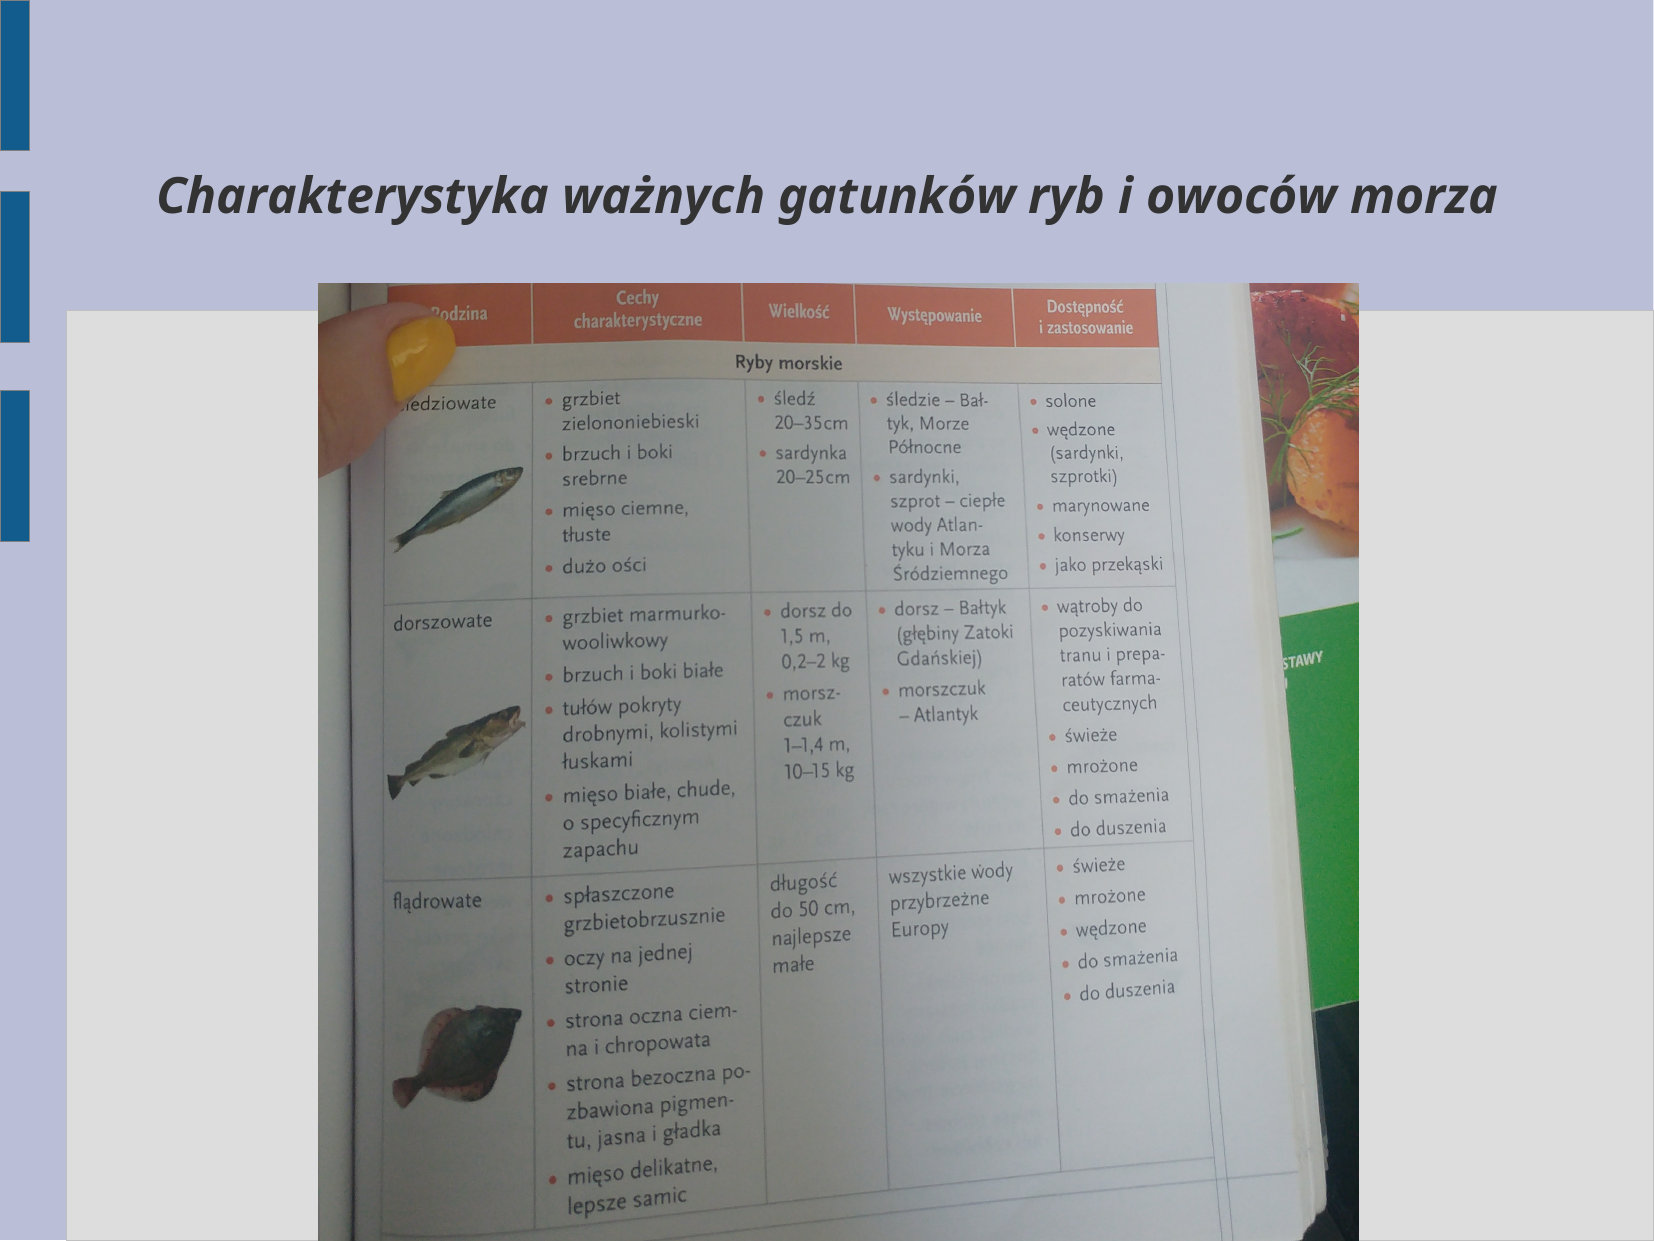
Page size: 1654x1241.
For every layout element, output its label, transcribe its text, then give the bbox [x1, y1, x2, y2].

picture [318, 283, 1359, 1241]
title Charakterystyka ważnych gatunków ryb i owoców morza [121, 91, 1534, 299]
